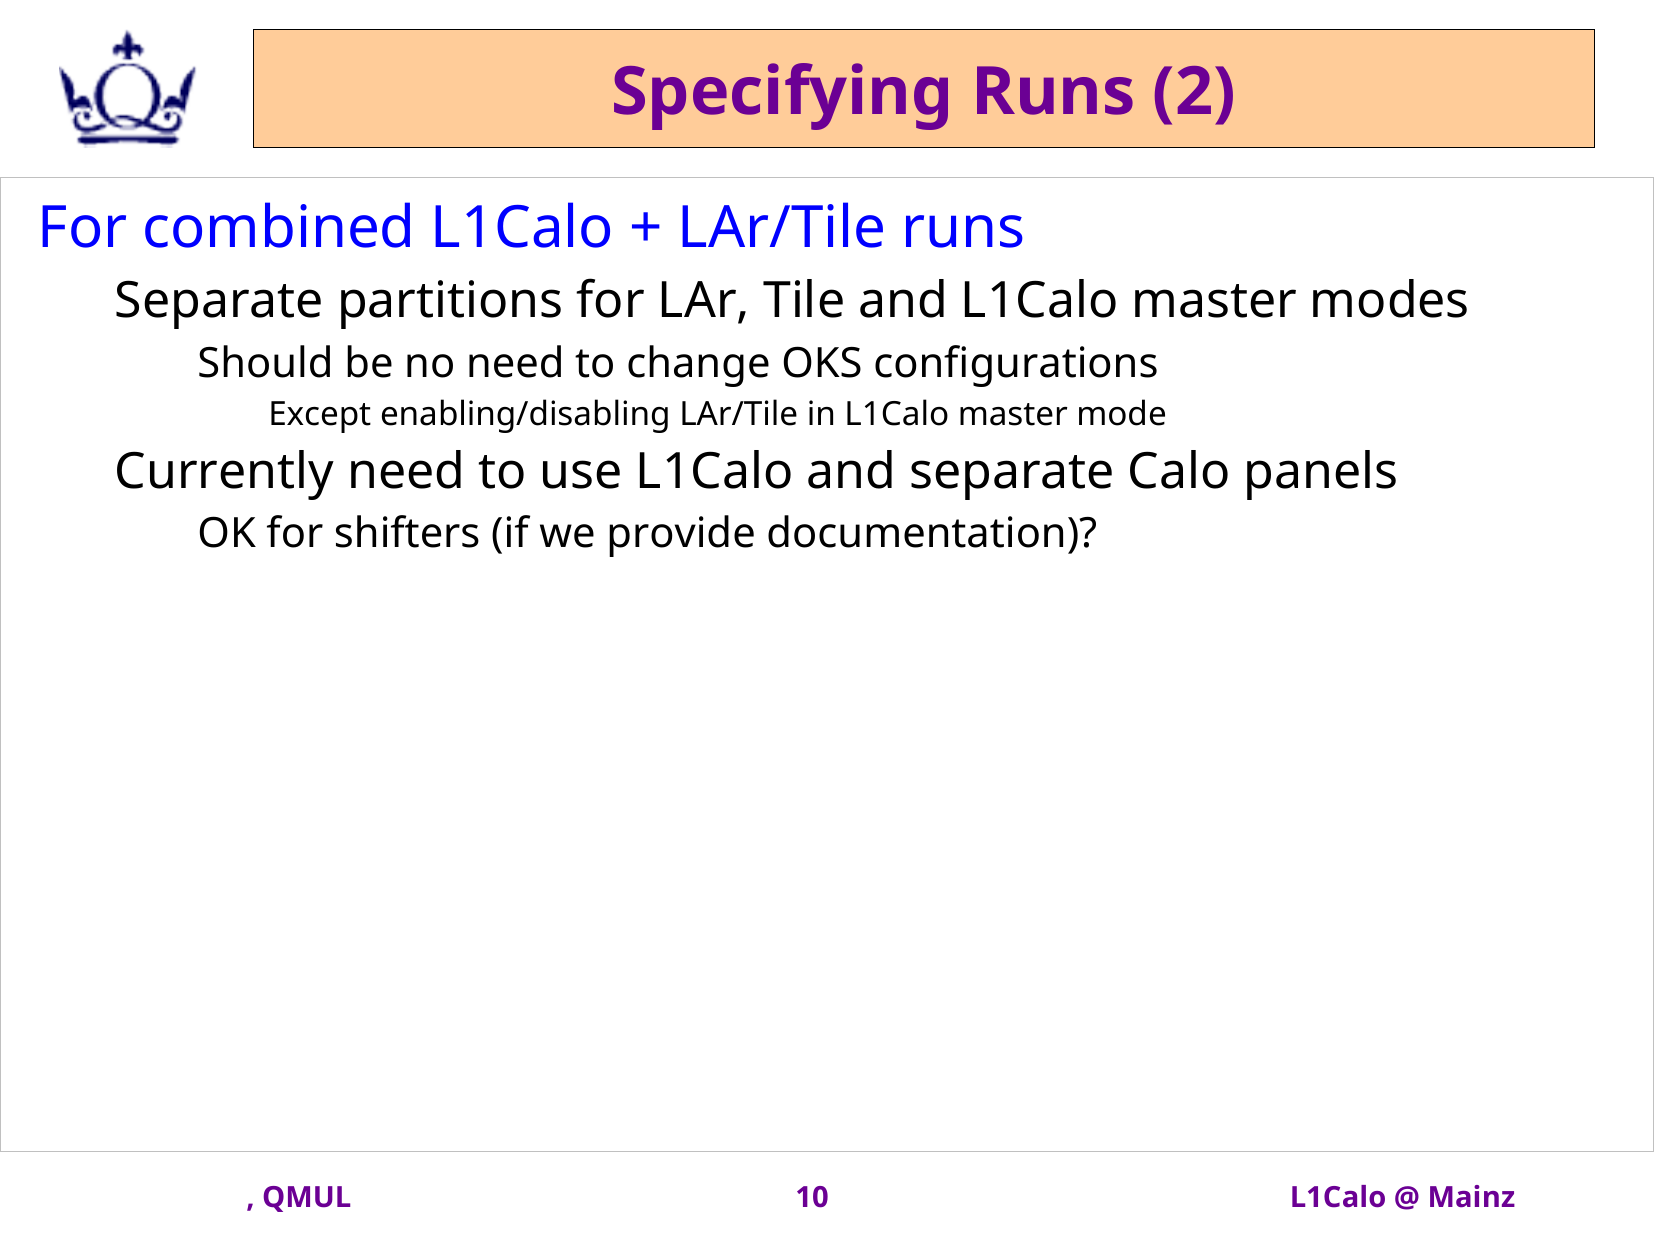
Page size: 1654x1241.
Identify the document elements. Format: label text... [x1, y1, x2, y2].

title Specifying Runs (2) [253, 29, 1595, 148]
picture [59, 29, 200, 148]
list For combined L1Calo + LAr/Tile runs Separate partitions for LAr, Tile and L1Calo master modes Should be no need to change OKS configurations Except enabling/disabling LAr/Tile in L1Calo master mode Currently need to use L1Calo and separate Calo panels OK for shifters (if we provide documentation)? [20, 185, 1632, 1152]
